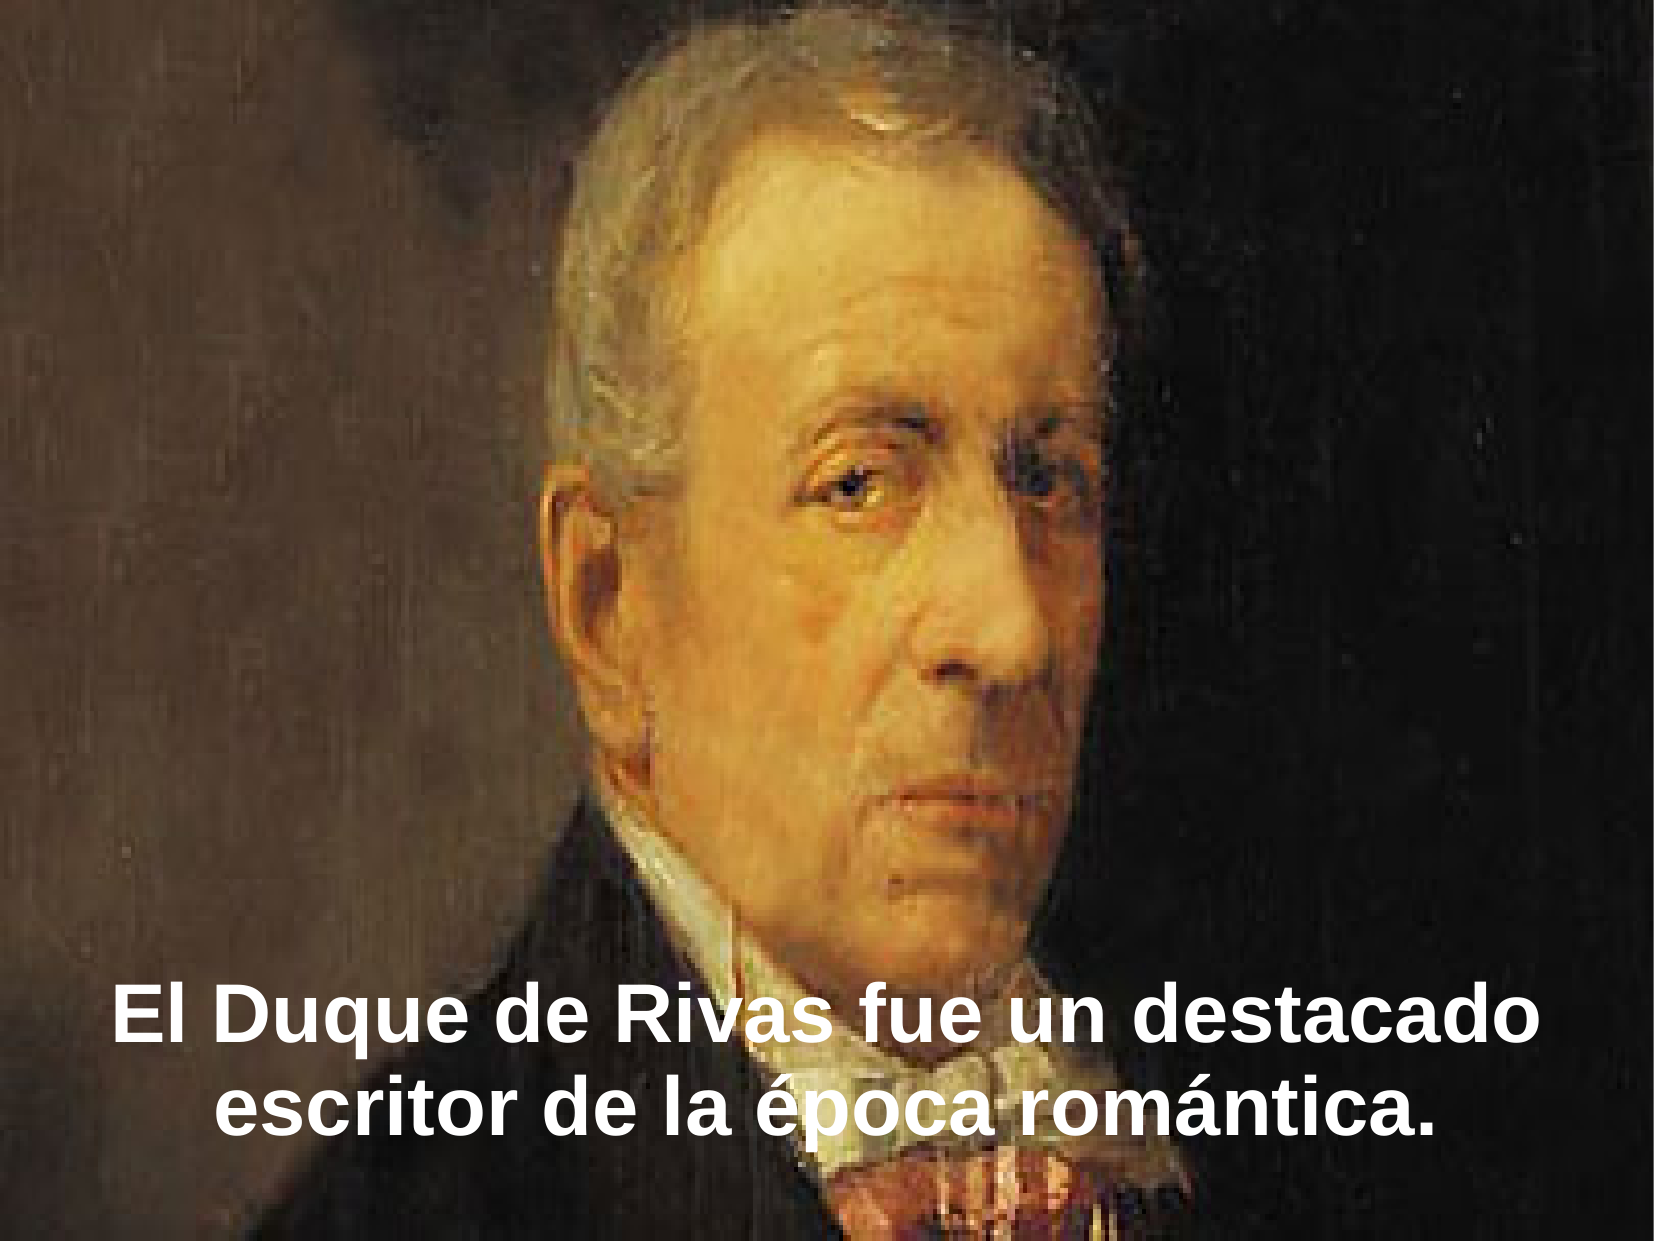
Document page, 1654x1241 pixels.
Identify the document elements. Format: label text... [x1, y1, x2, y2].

title El Duque de Rivas fue un destacado escritor de la época romántica. [82, 956, 1571, 1164]
picture [0, 0, 1654, 1241]
